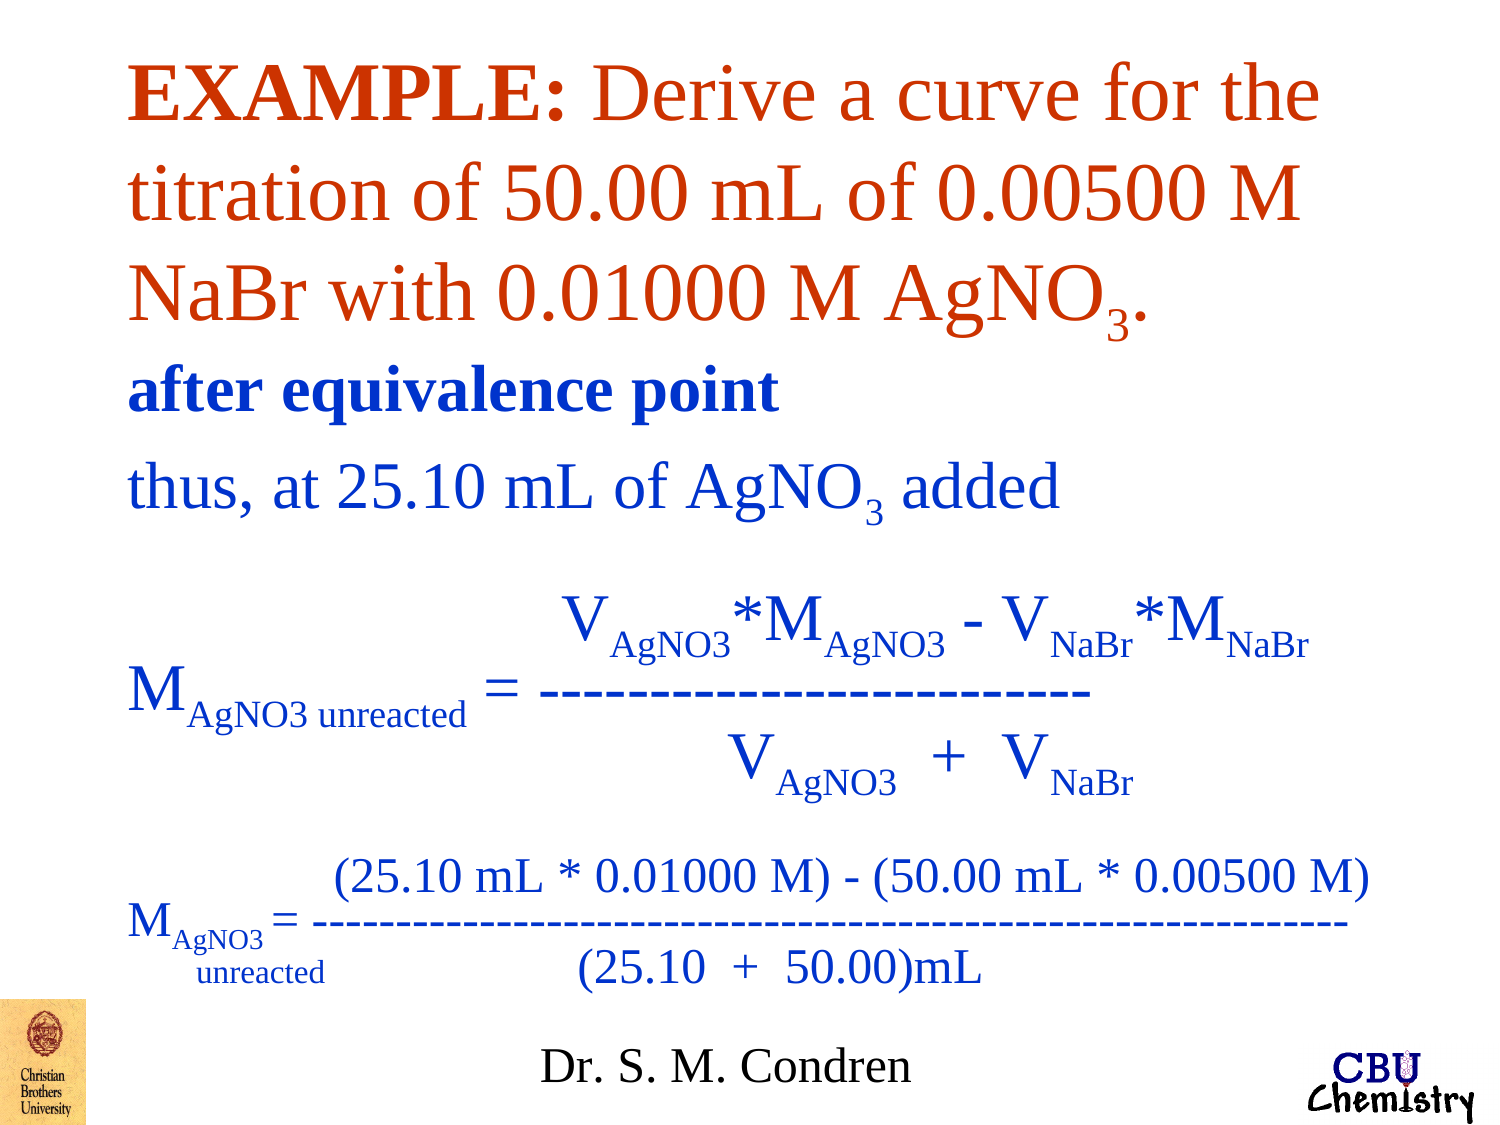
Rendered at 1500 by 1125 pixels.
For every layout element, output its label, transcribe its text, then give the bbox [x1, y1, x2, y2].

list after equivalence point thus, at 25.10 mL of AgNO3 added VAgNO3*MAgNO3 - VNaBr*MNaBr MAgNO3 unreacted = ------------------------- VAgNO3 + VNaBr (25.10 mL * 0.01000 M) - (50.00 mL * 0.00500 M) MAgNO3 = -------------------------------------------------------------- unreacted (25.10 + 50.00)mL [112, 337, 1388, 1013]
title EXAMPLE: Derive a curve for the titration of 50.00 mL of 0.00500 M NaBr with 0.01000 M AgNO3. [112, 29, 1388, 337]
